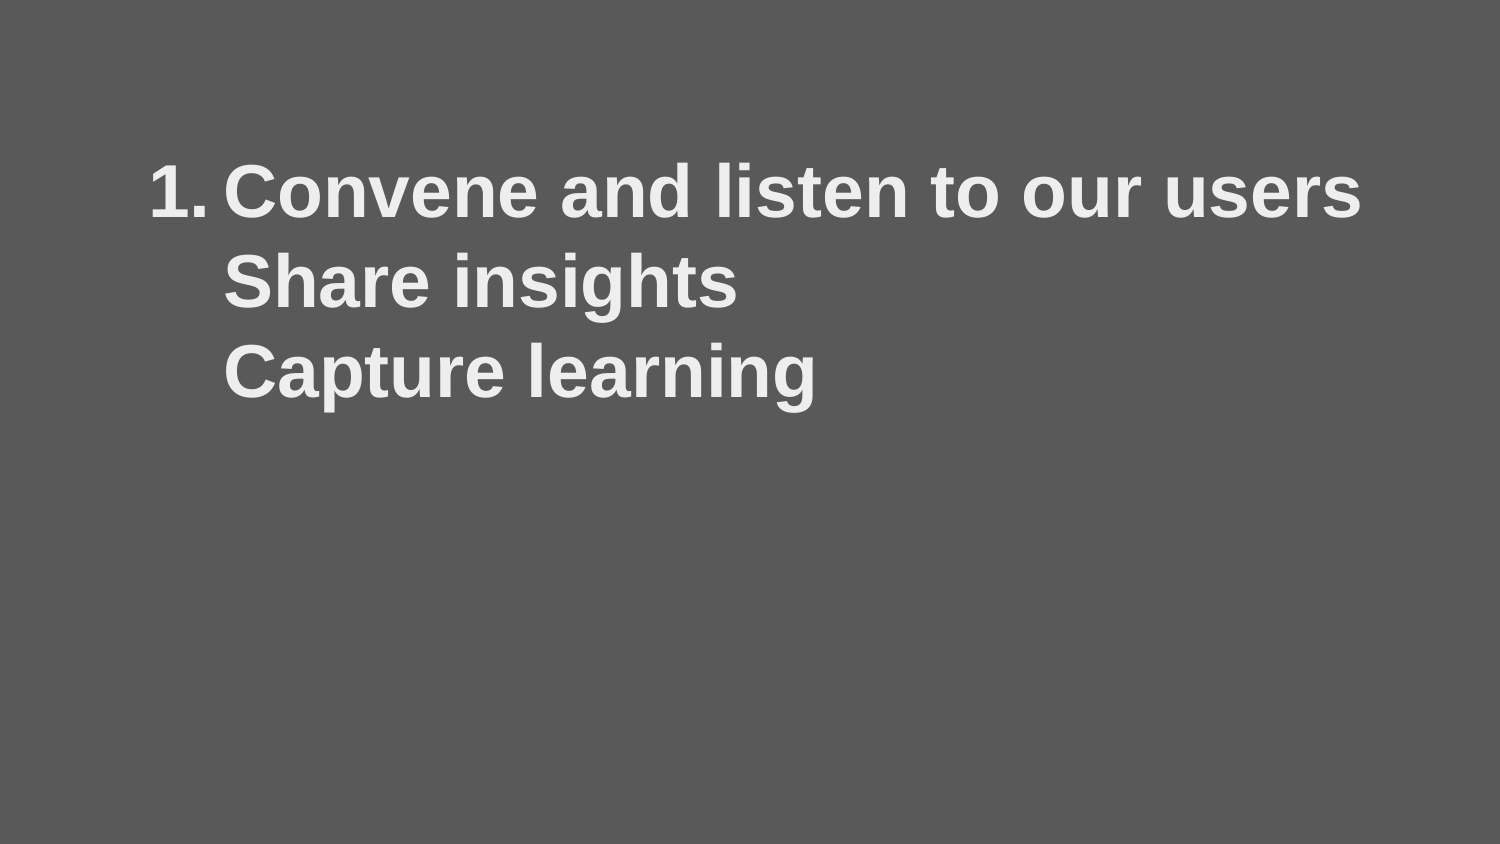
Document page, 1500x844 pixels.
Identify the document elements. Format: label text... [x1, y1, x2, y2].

title Convene and listen to our users Share insights Capture learning [133, 127, 1449, 709]
